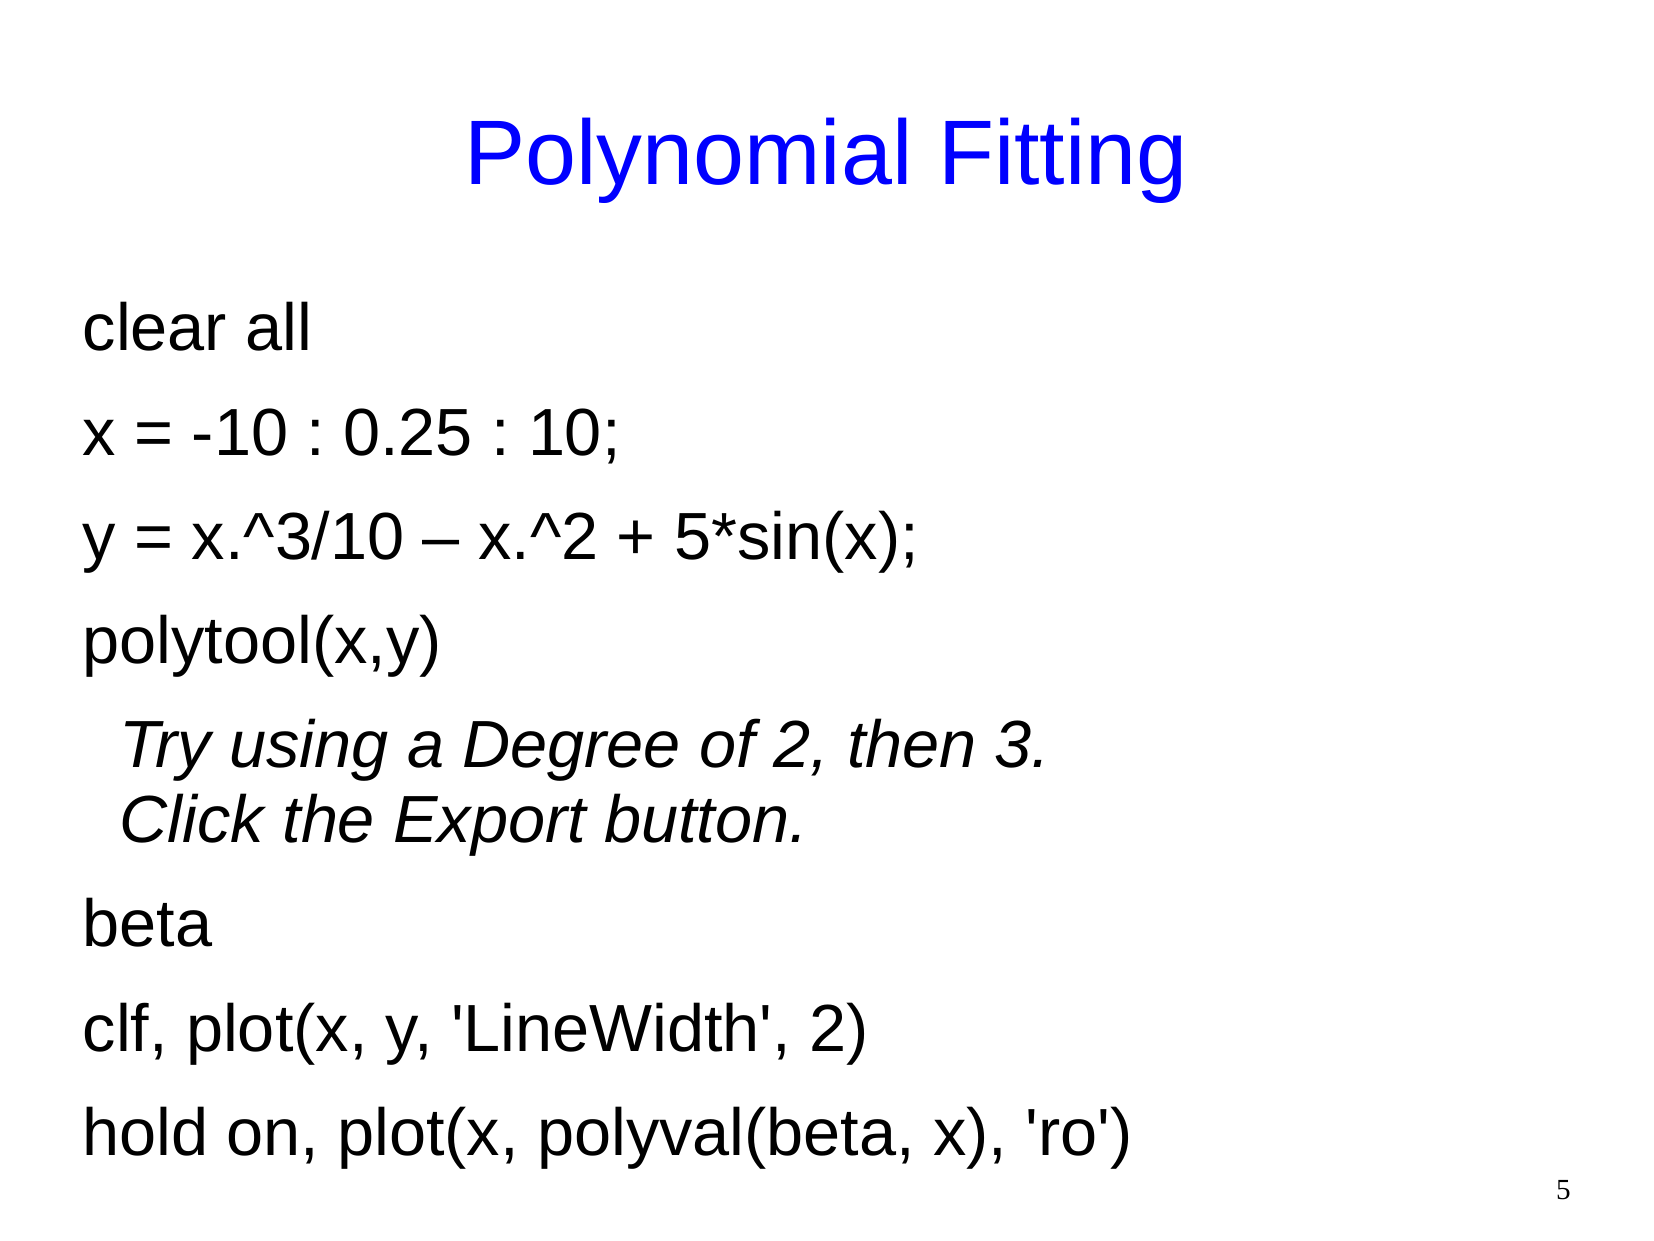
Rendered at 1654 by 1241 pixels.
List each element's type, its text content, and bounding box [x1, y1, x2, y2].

list clear all x = -10 : 0.25 : 10; y = x.^3/10 – x.^2 + 5*sin(x); polytool(x,y) Try using a Degree of 2, then 3. Click the Export button. beta clf, plot(x, y, 'LineWidth', 2) hold on, plot(x, polyval(beta, x), 'ro') [82, 290, 1571, 1170]
title Polynomial Fitting [82, 56, 1571, 250]
